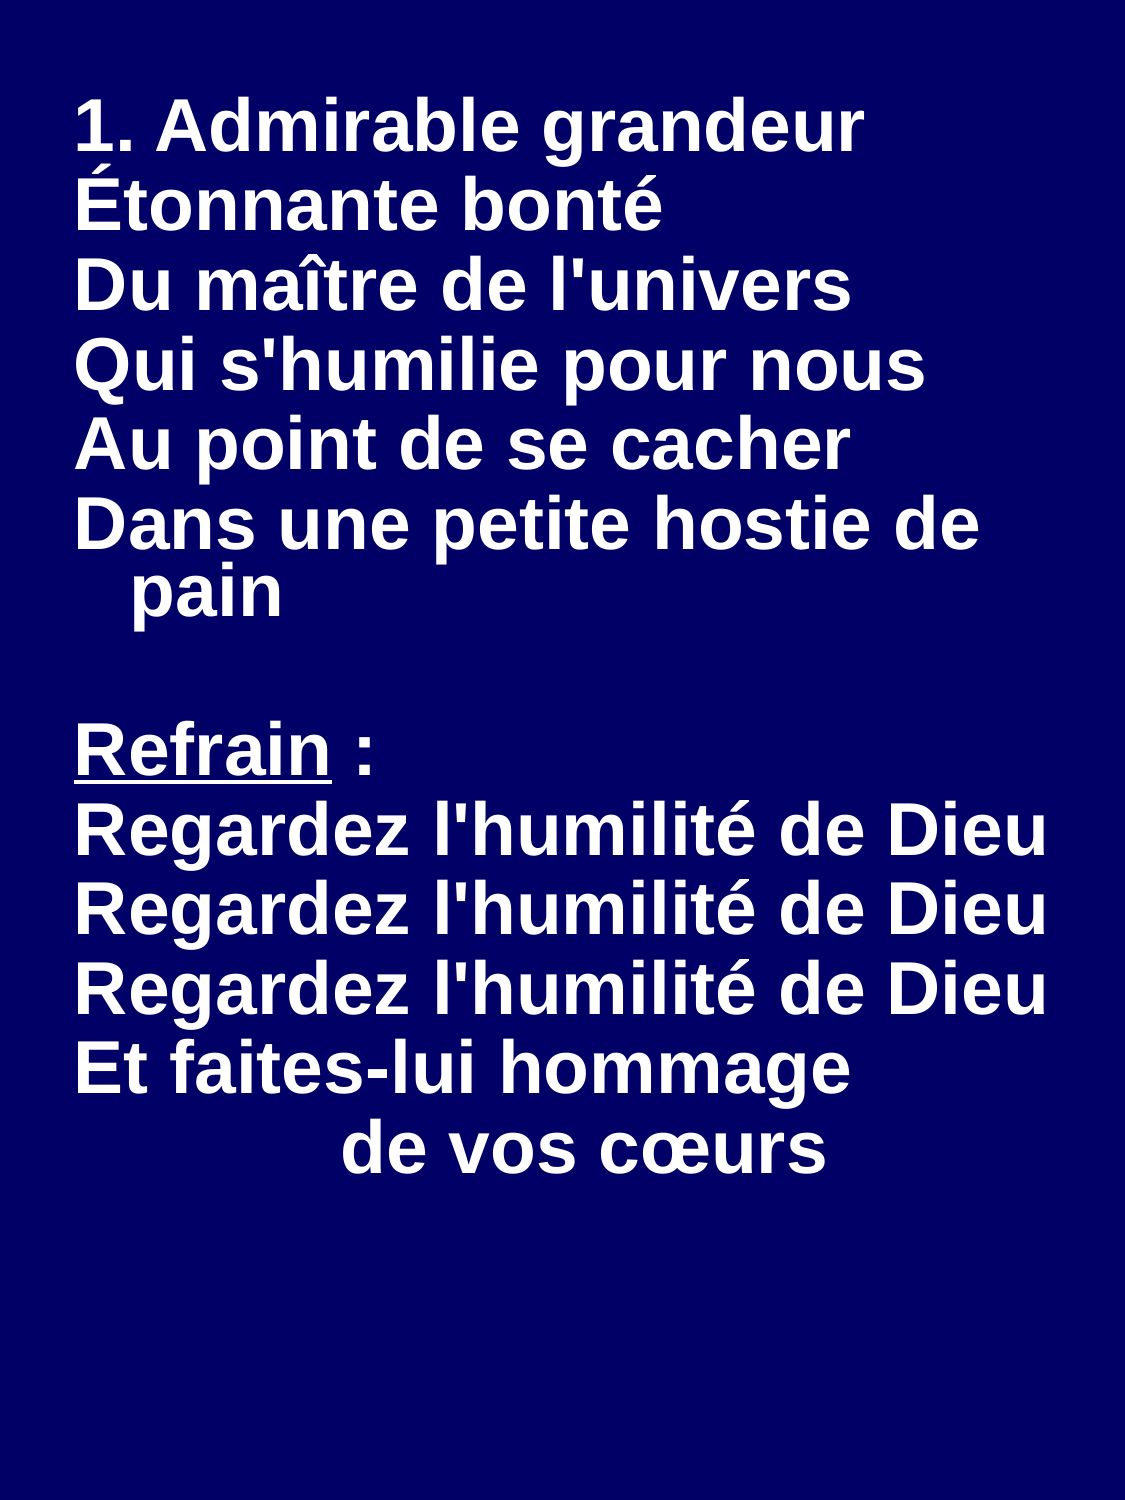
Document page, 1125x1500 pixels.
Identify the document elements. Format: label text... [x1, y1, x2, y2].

text_box 1. Admirable grandeur Étonnante bonté Du maître de l'univers Qui s'humilie pour nous Au point de se cacher Dans une petite hostie de pain Refrain : Regardez l'humilité de Dieu Regardez l'humilité de Dieu Regardez l'humilité de Dieu Et faites-lui hommage de vos cœurs [59, 35, 1110, 1441]
